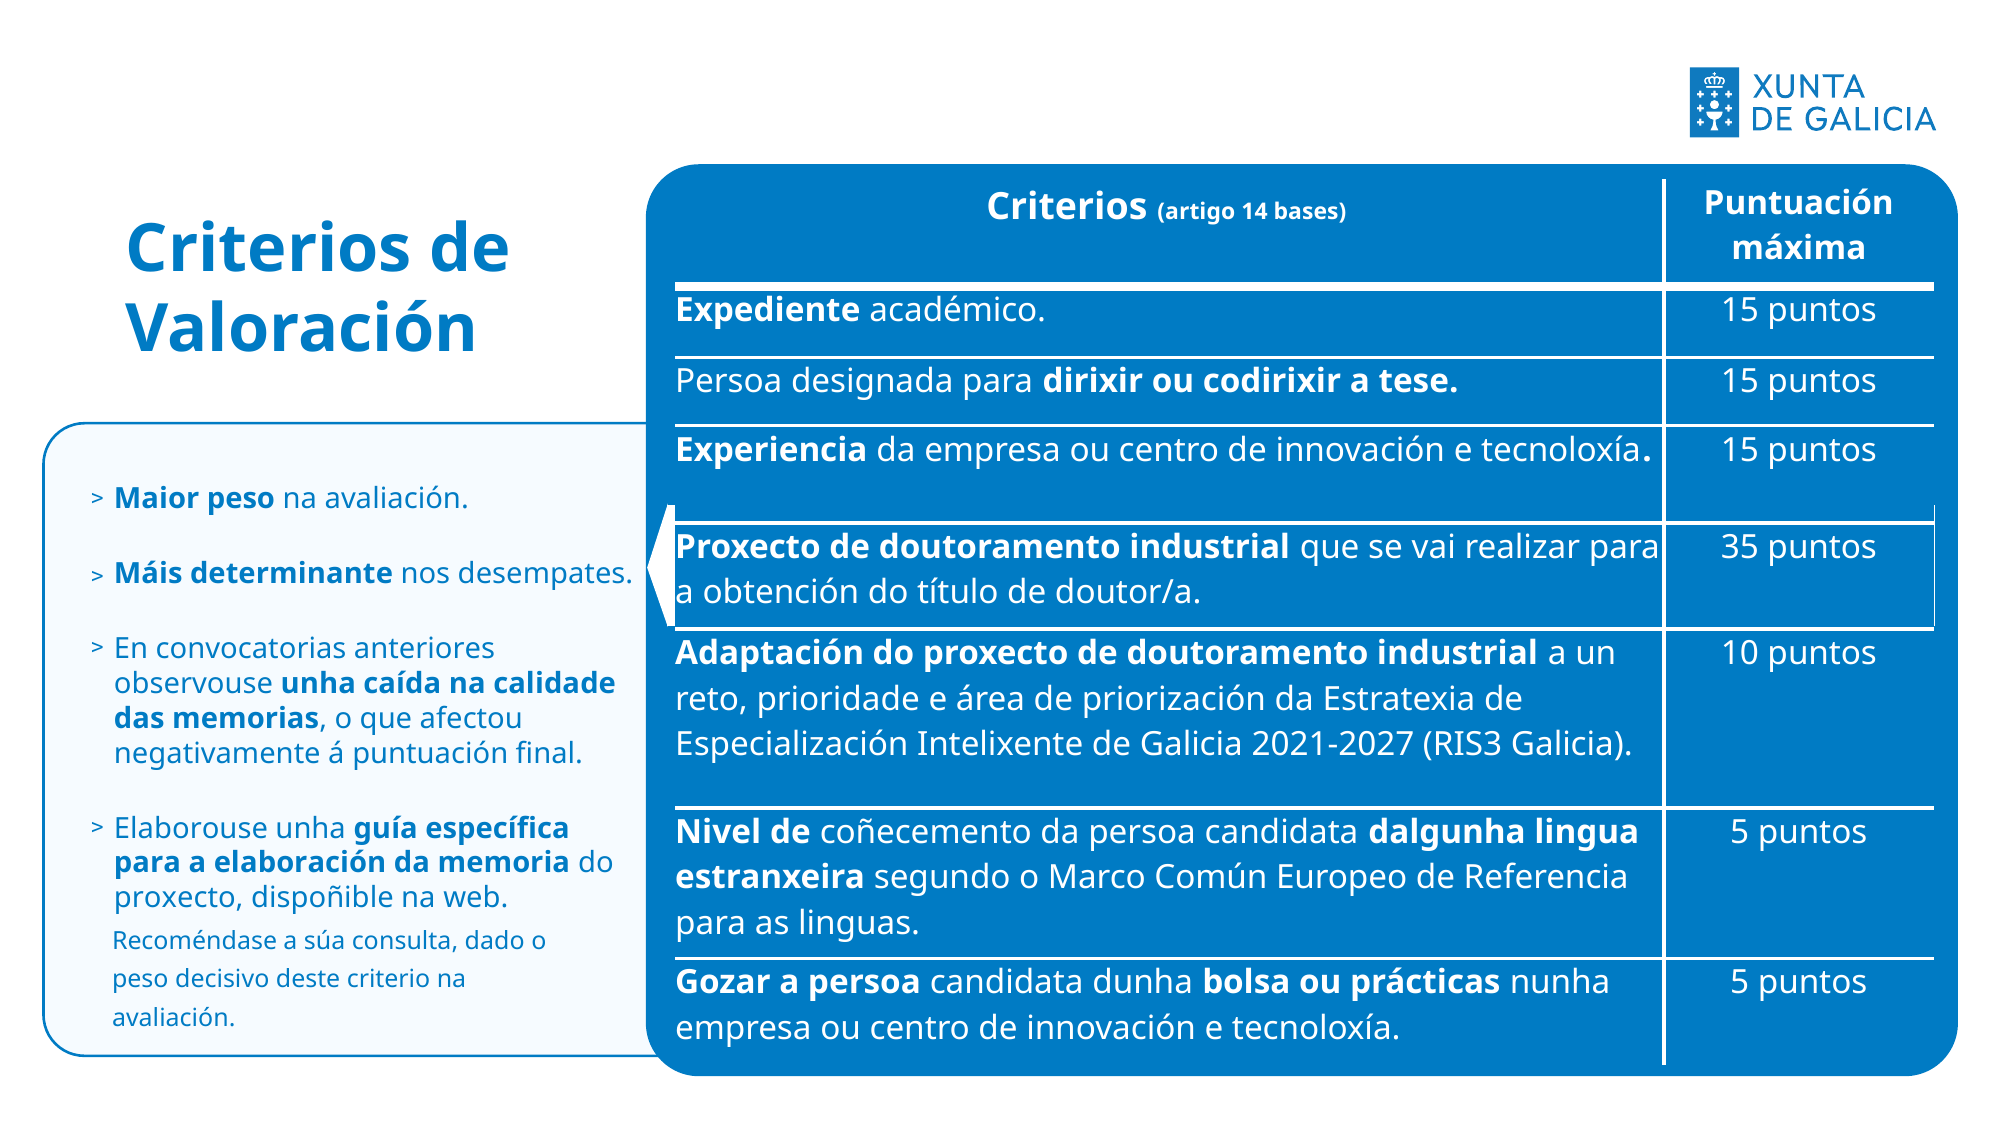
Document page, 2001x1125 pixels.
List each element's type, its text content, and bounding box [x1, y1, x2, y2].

table_cell 5 puntos [1666, 960, 1934, 1065]
table_cell Expediente académico. [675, 291, 1662, 356]
table_cell 35 puntos [1666, 525, 1934, 627]
table_header Criterios (artigo 14 bases) [675, 179, 1662, 282]
text_box Criterios de Valoración [110, 197, 675, 375]
text_box ﹥ [63, 791, 98, 836]
text_box ﹥ [63, 610, 98, 656]
table_cell Nivel de coñecemento da persoa candidata dalgunha lingua estranxeira segundo o Marco Común Europeo de Referencia para as linguas. [675, 810, 1662, 957]
table_cell 10 puntos [1666, 631, 1934, 806]
text_box Maior peso na avaliación. Máis determinante nos desempates. En convocatorias anteriores observouse unha caída na calidade das memorias, o que afectou negativamente á puntuación final. Elaborouse unha guía específica para a elaboración da memoria do proxecto, dispoñible na web. [98, 471, 649, 923]
table_cell Gozar a persoa candidata dunha bolsa ou prácticas nunha empresa ou centro de innovación e tecnoloxía. [675, 960, 1662, 1065]
table_cell 15 puntos [1666, 427, 1934, 521]
table_cell 15 puntos [1666, 291, 1934, 356]
table_cell 15 puntos [1666, 359, 1934, 424]
table_cell 5 puntos [1666, 810, 1934, 957]
text_box ﹥ [63, 540, 98, 586]
text_box Recoméndase a súa consulta, dado o peso decisivo deste criterio na avaliación. [97, 907, 611, 1040]
text_box [43, 165, 1957, 1075]
table_cell Adaptación do proxecto de doutoramento industrial a un reto, prioridade e área de priorización da Estratexia de Especialización Intelixente de Galicia 2021-2027 (RIS3 Galicia). [675, 631, 1662, 806]
text_box ﹥ [63, 461, 101, 507]
table_cell Experiencia da empresa ou centro de innovación e tecnoloxía. [675, 427, 1662, 521]
table_header Puntuación máxima [1666, 179, 1934, 282]
table_cell Persoa designada para dirixir ou codirixir a tese. [675, 359, 1662, 424]
table_cell Proxecto de doutoramento industrial que se vai realizar para a obtención do título de doutor/a. [675, 525, 1662, 627]
